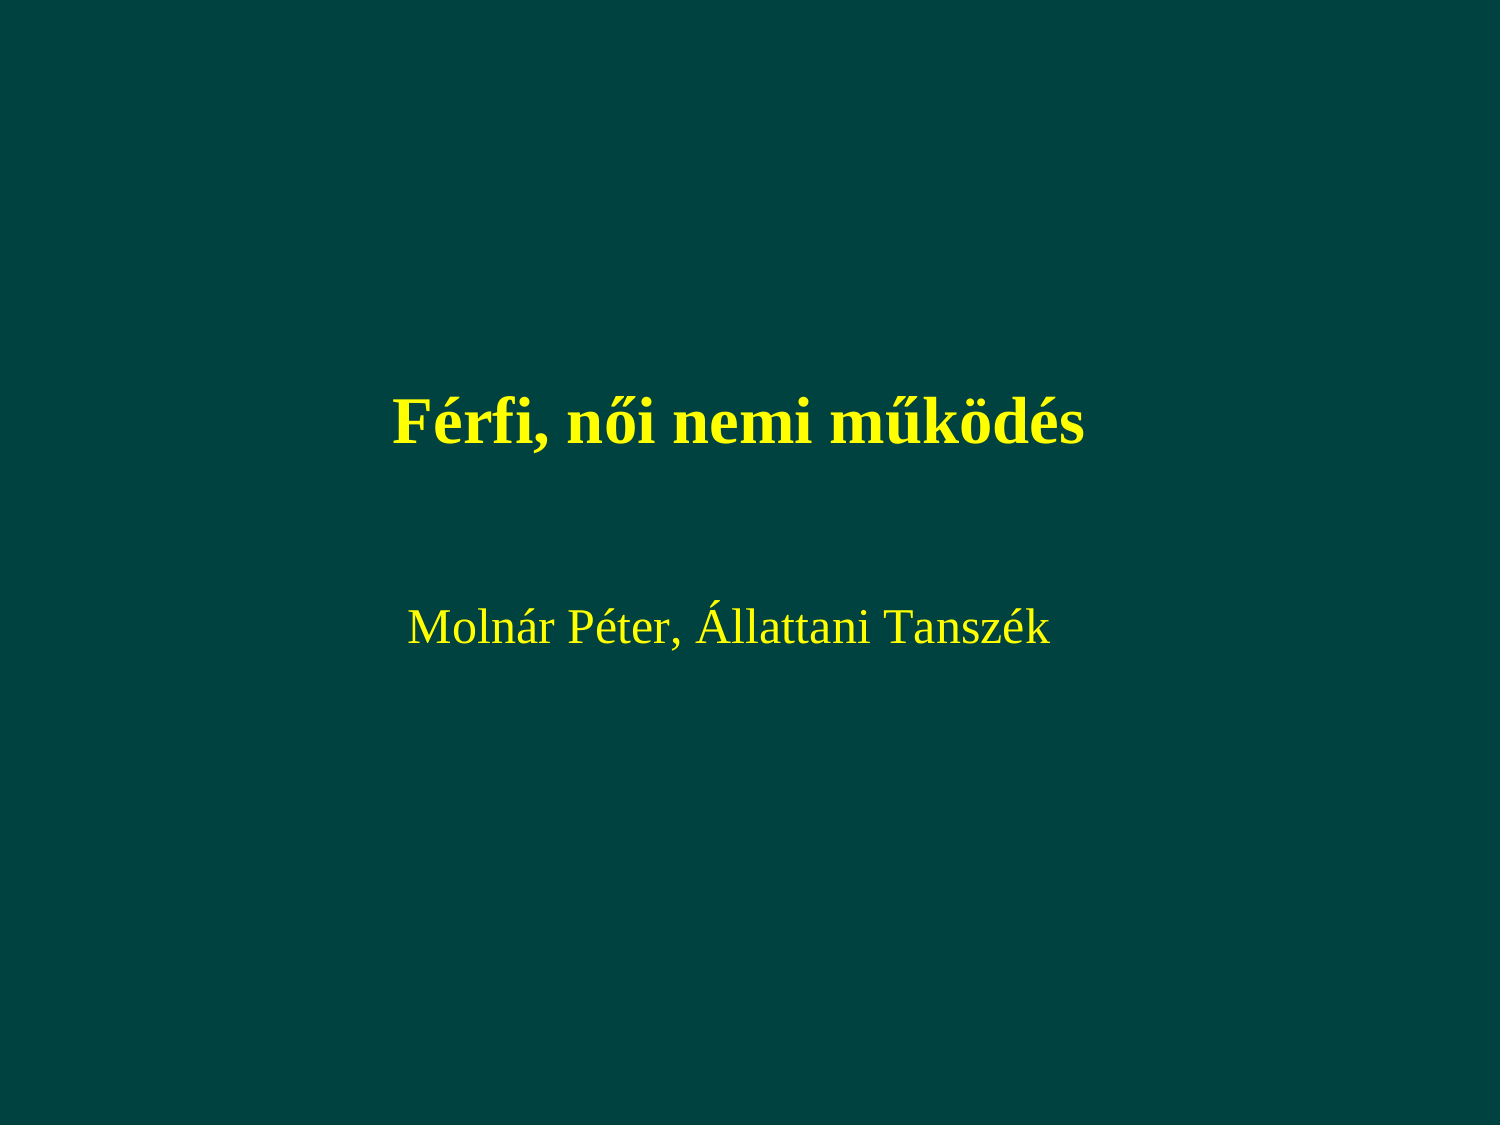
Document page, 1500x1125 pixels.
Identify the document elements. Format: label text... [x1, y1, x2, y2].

title Férfi, női nemi működés Molnár Péter, Állattani Tanszék [112, 349, 1388, 591]
